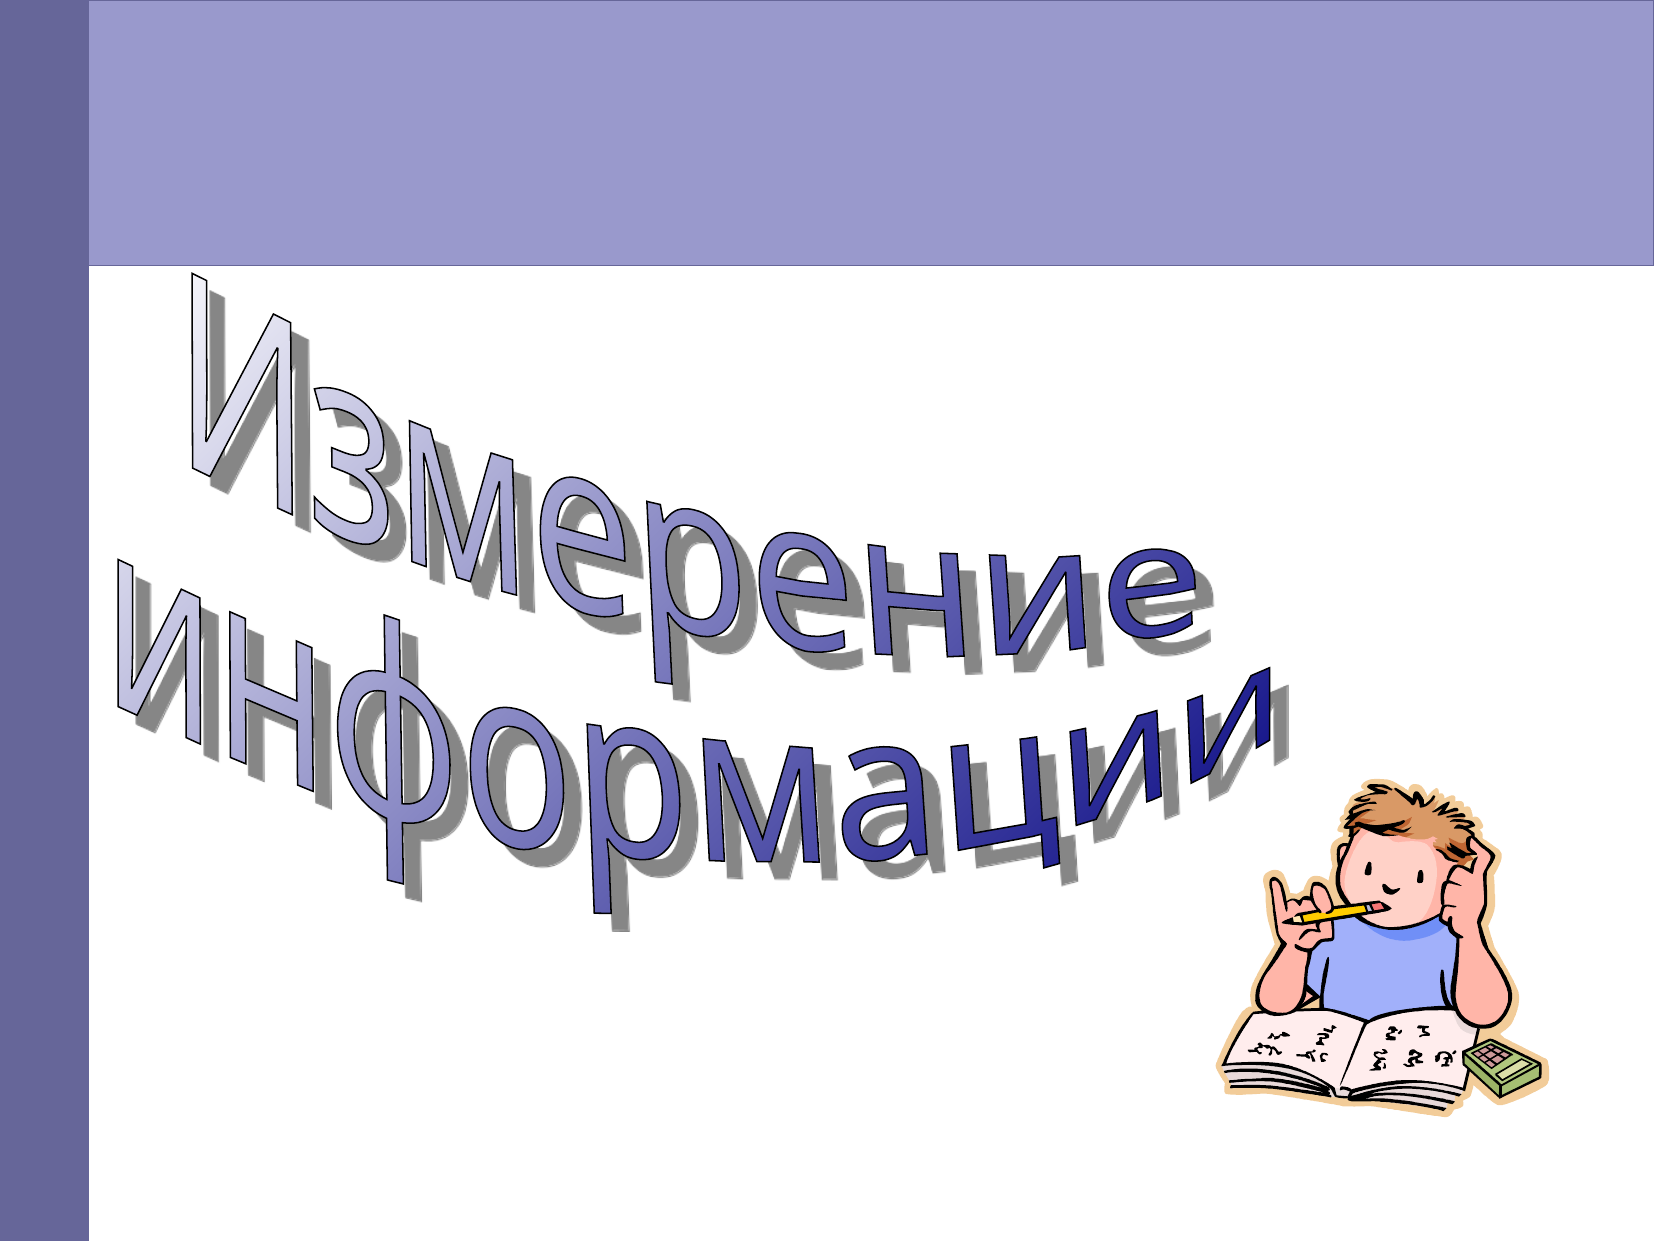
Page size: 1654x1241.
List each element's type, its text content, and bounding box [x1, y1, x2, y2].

text_box Измерение информации [192, 273, 293, 515]
text_box Измерение информации [540, 477, 625, 617]
text_box Измерение информации [842, 746, 927, 862]
text_box Измерение информации [646, 501, 740, 685]
text_box Измерение информации [118, 559, 201, 745]
text_box Измерение информации [1109, 549, 1196, 639]
text_box Измерение информации [951, 736, 1060, 868]
text_box Измерение информации [470, 707, 564, 850]
text_box Измерение информации [1070, 710, 1162, 826]
text_box Измерение информации [337, 615, 451, 884]
text_box Измерение информации [759, 532, 847, 653]
text_box Измерение информации [409, 420, 517, 596]
text_box Измерение информации [587, 724, 680, 914]
picture [1210, 773, 1550, 1123]
text_box Измерение информации [314, 387, 388, 545]
text_box Измерение информации [868, 544, 965, 657]
text_box Измерение информации [703, 738, 820, 863]
text_box Измерение информации [989, 555, 1086, 655]
text_box Измерение информации [229, 611, 314, 792]
text_box Измерение информации [1187, 667, 1270, 784]
